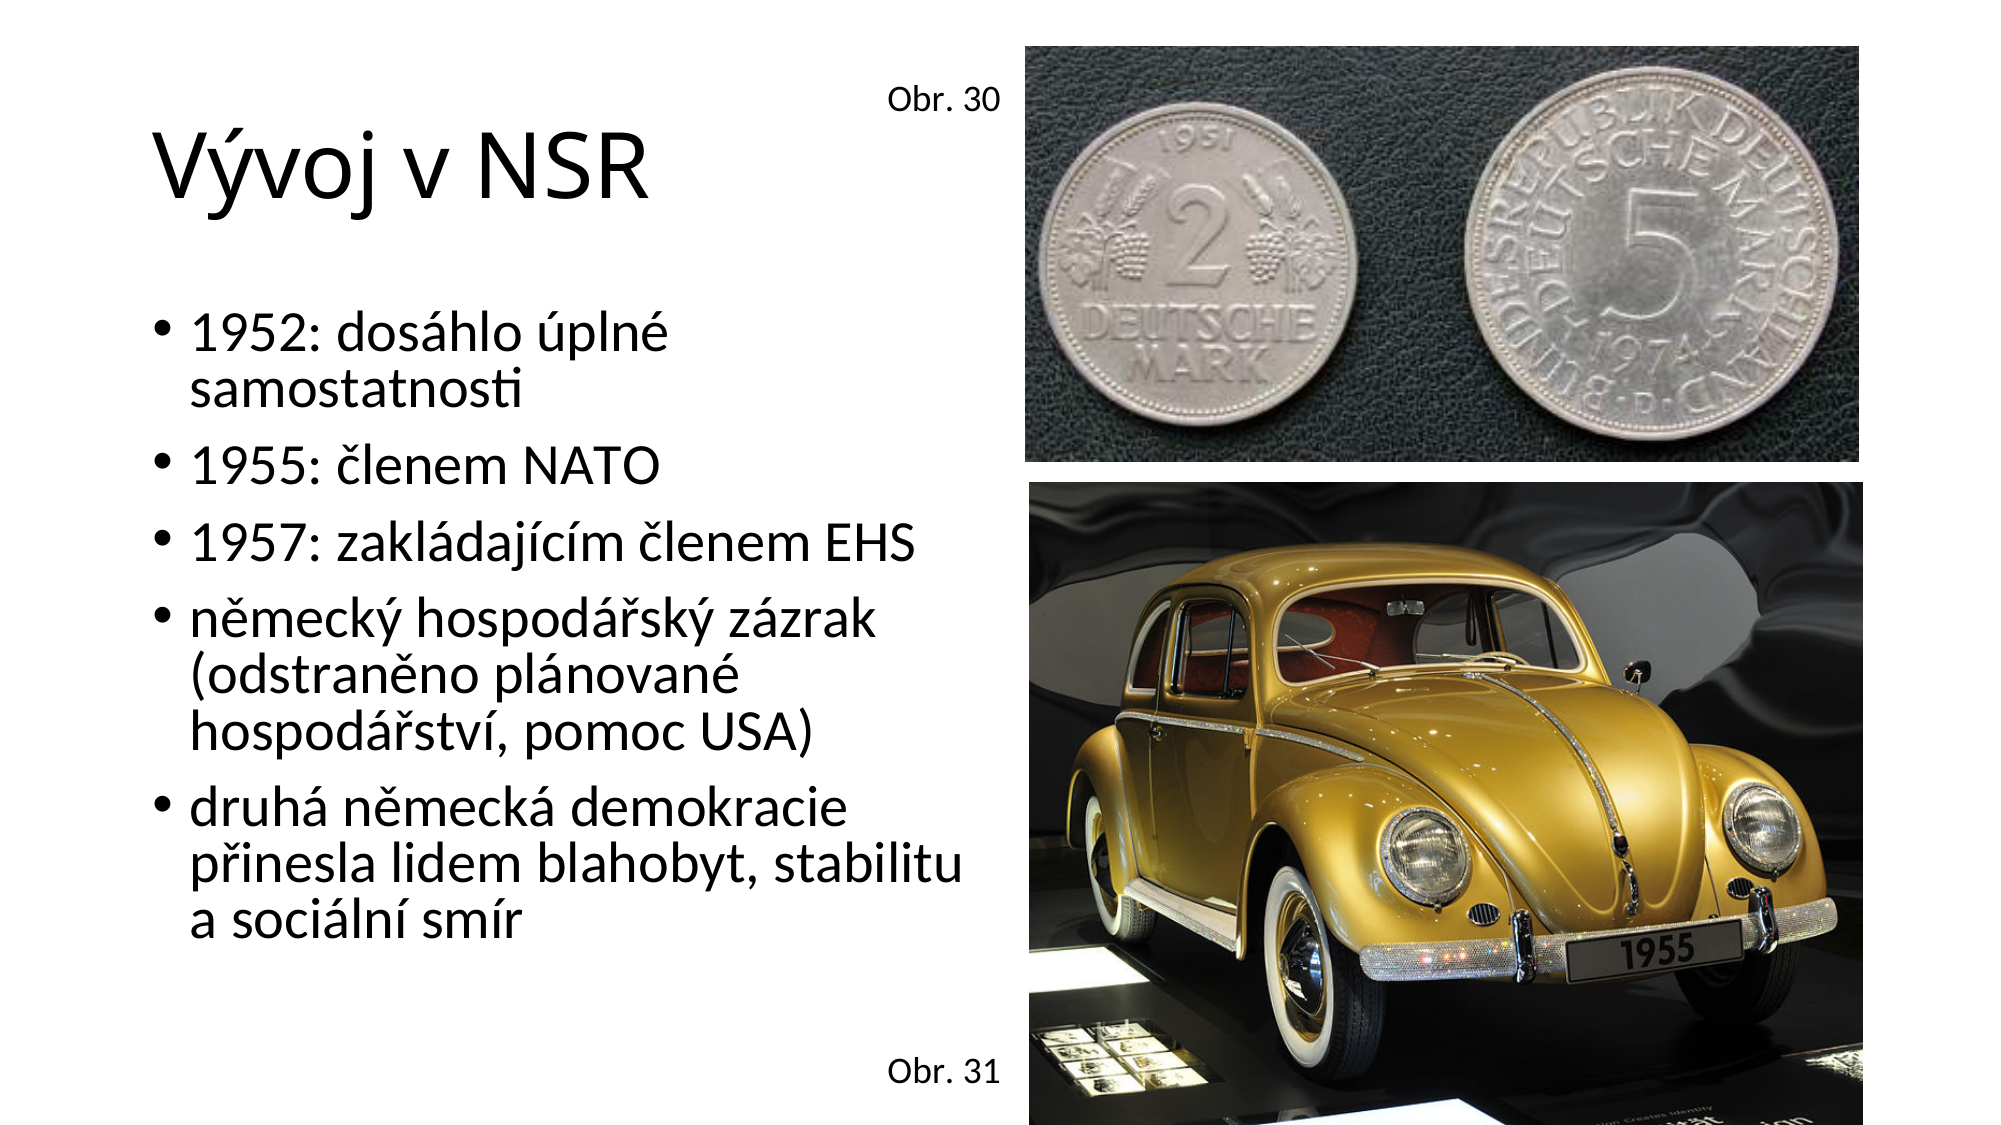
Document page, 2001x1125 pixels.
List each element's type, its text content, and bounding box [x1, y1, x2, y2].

picture [1029, 482, 1863, 1125]
list 1952: dosáhlo úplné samostatnosti 1955: členem NATO 1957: zakládajícím členem EHS německý hospodářský zázrak (odstraněno plánované hospodářství, pomoc USA) druhá německá demokracie přinesla lidem blahobyt, stabilitu a sociální smír [137, 299, 988, 1014]
title Vývoj v NSR [137, 59, 1025, 278]
text_box Obr. 30 [872, 65, 1042, 127]
title Vývoj v NSR [1859, 59, 1863, 278]
text_box Obr. 31 [872, 1038, 1092, 1099]
text_box [1025, 46, 1859, 462]
